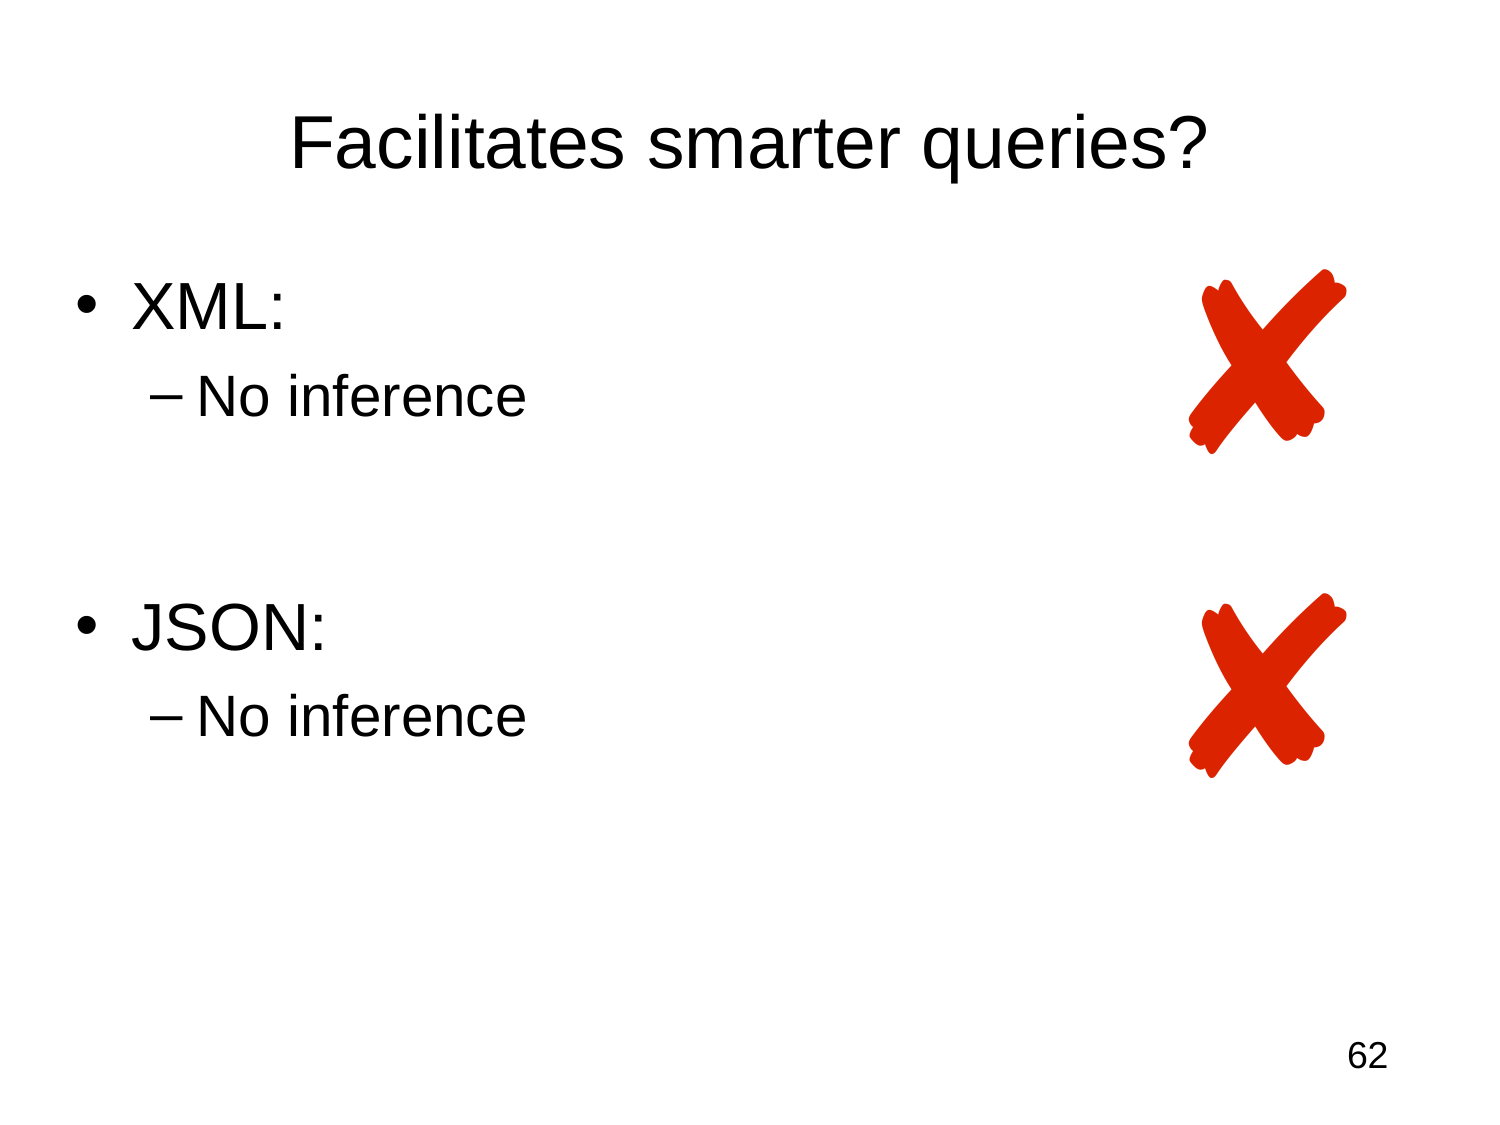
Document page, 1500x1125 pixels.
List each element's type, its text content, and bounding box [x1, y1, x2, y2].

list XML: No inference JSON: No inference [75, 263, 1395, 916]
title Facilitates smarter queries? [75, 44, 1425, 233]
text_box ✘ [1144, 521, 1384, 837]
text_box ✘ [1144, 196, 1384, 512]
